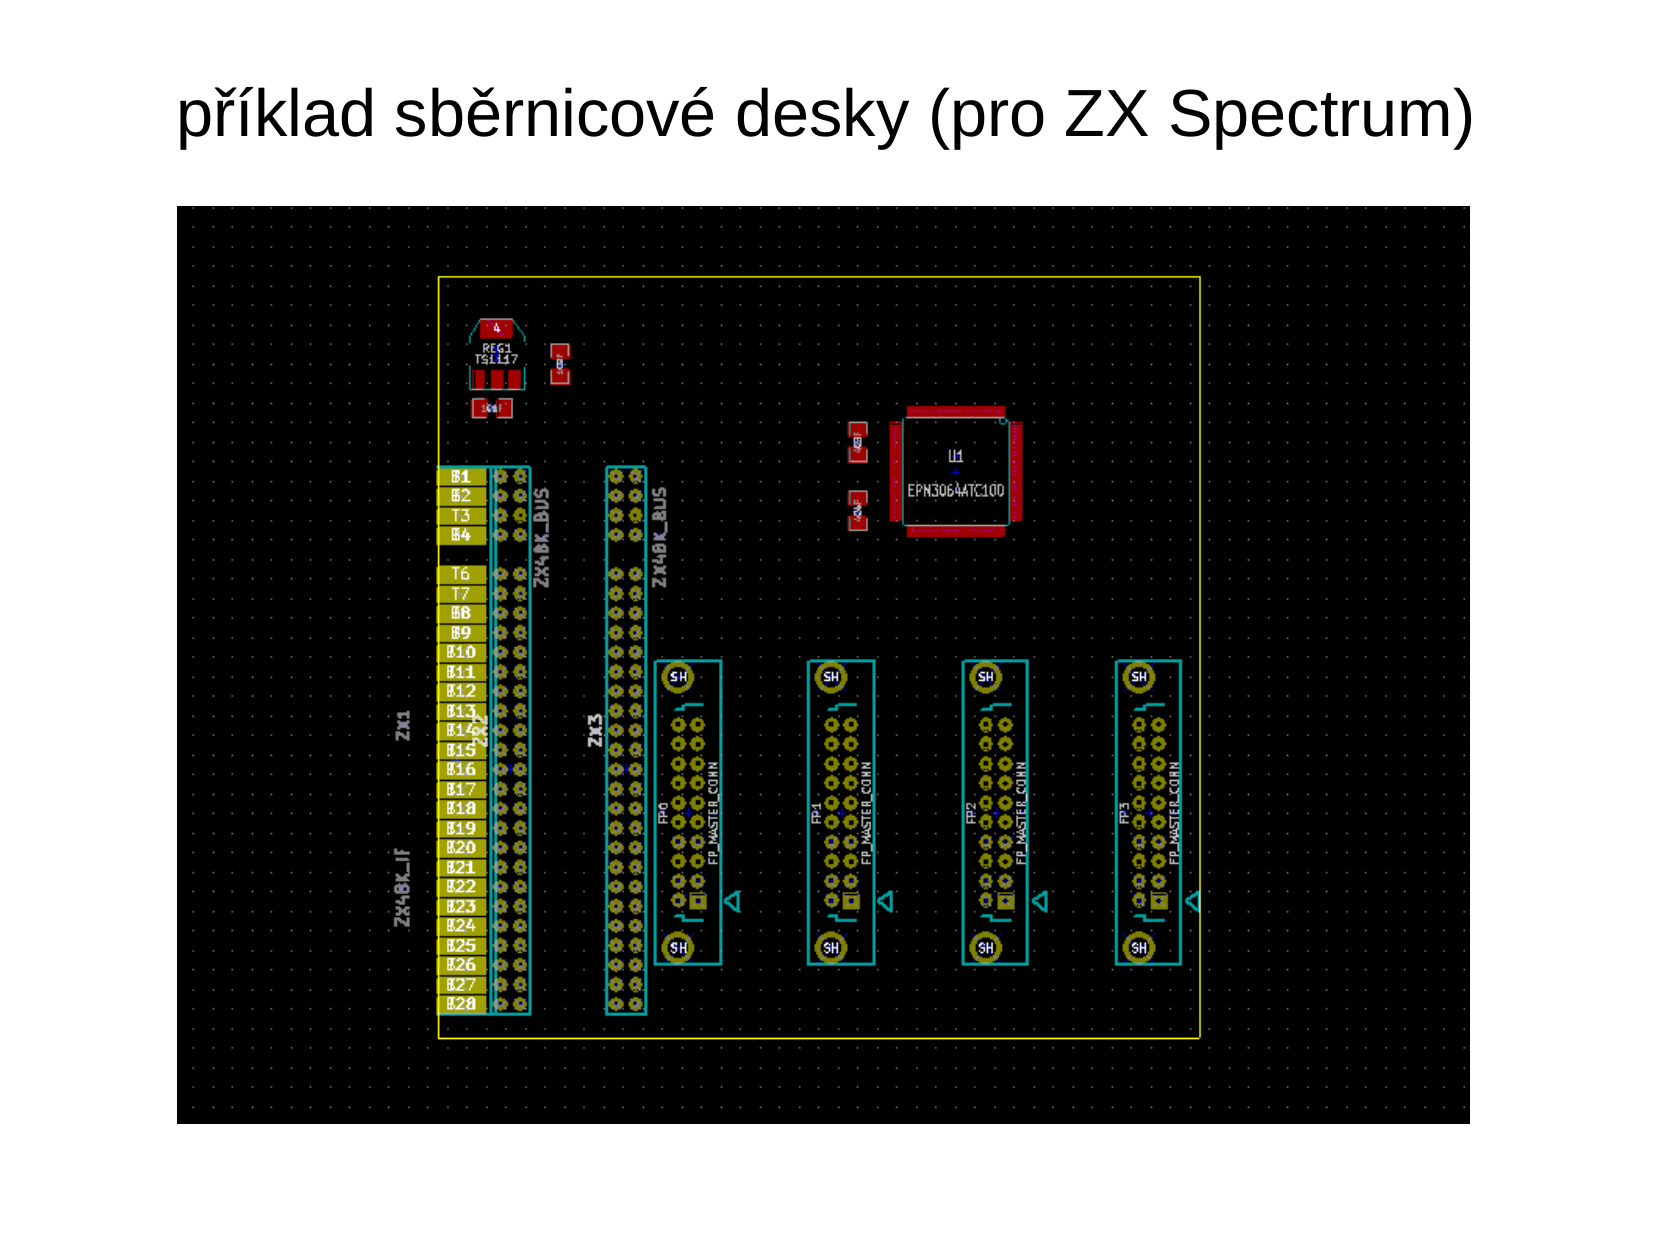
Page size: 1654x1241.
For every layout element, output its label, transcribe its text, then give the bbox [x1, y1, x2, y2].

title příklad sběrnicové desky (pro ZX Spectrum) [82, 49, 1571, 178]
picture [177, 206, 1470, 1124]
